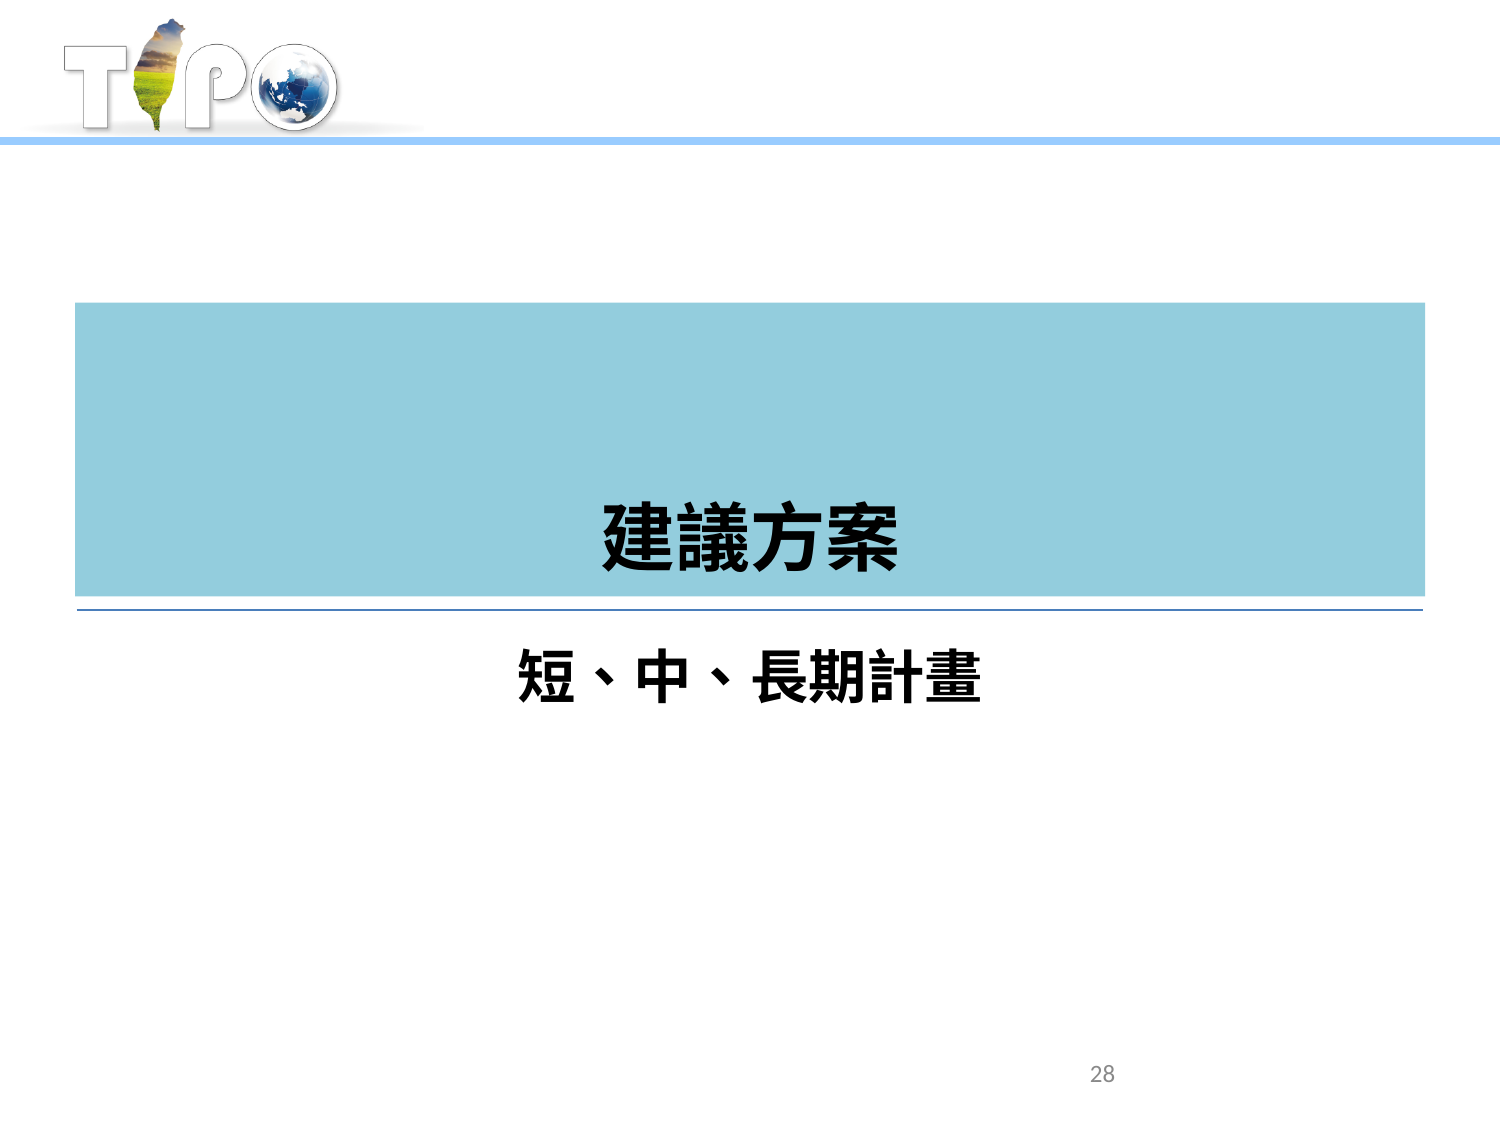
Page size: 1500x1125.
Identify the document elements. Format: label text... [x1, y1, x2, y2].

title 建議方案 [75, 302, 1426, 597]
text_box 27 [1074, 1042, 1426, 1103]
text_box 短、中、長期計畫 [76, 632, 1424, 719]
